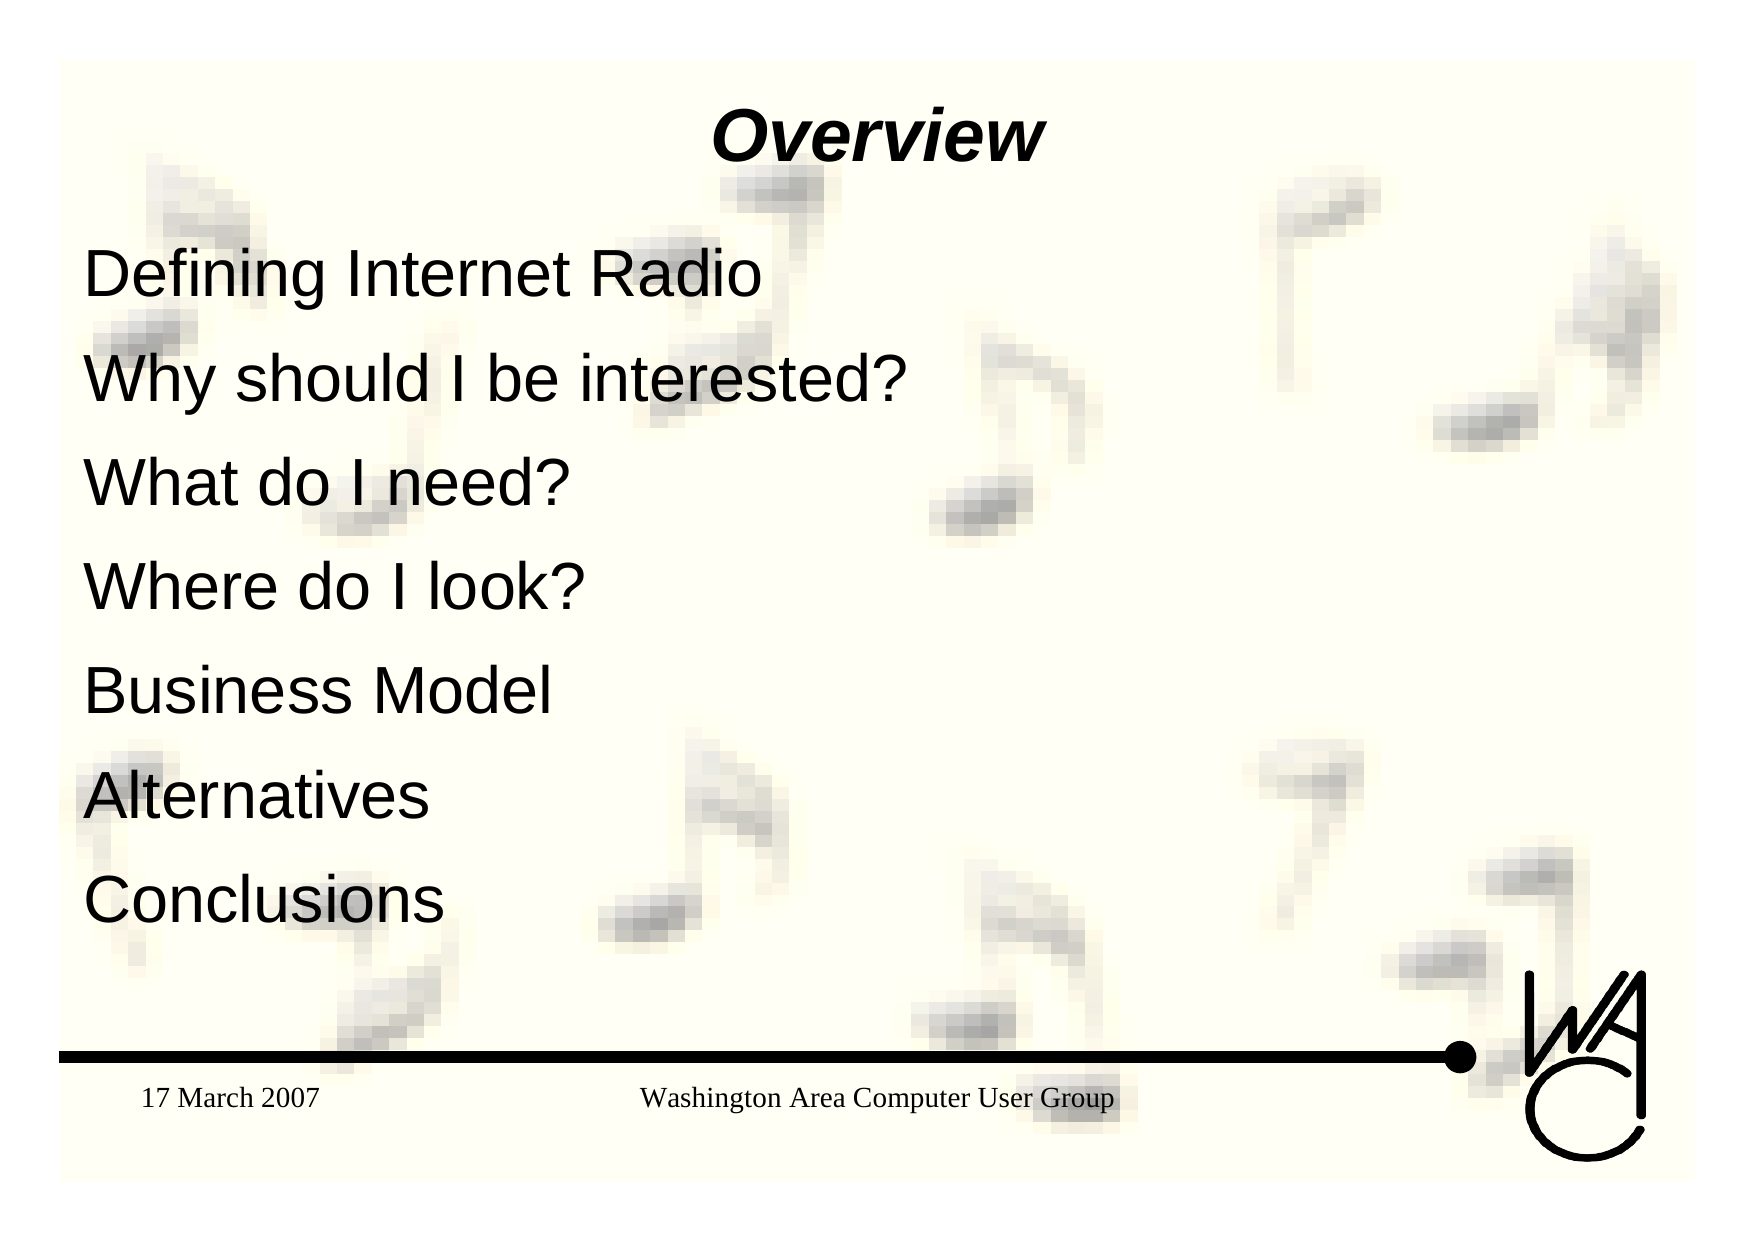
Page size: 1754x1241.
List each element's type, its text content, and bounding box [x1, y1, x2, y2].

picture [1522, 1004, 1648, 1162]
title Overview [59, 64, 1695, 207]
list Defining Internet Radio Why should I be interested? What do I need? Where do I look? Business Model Alternatives Conclusions [71, 236, 1695, 1004]
